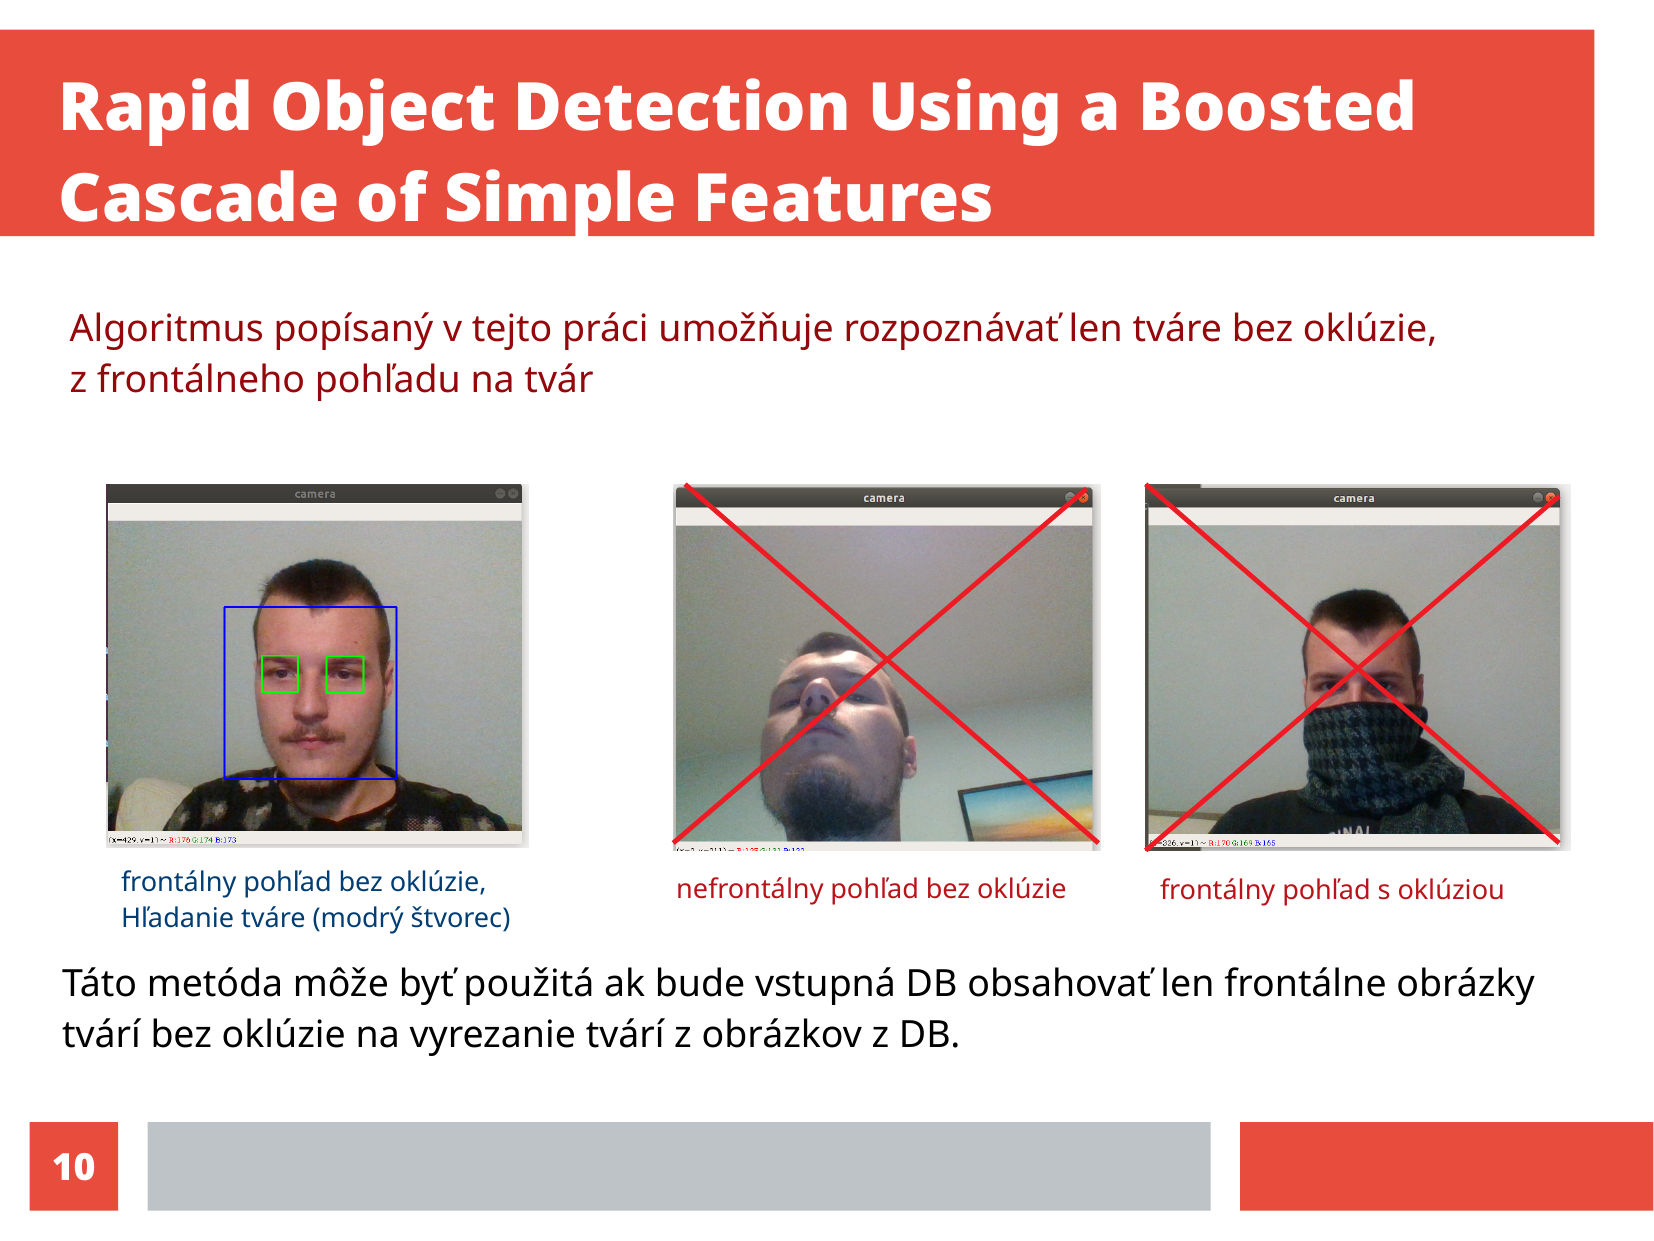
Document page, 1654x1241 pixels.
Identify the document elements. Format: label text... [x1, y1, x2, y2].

text_box nefrontálny pohľad bez oklúzie [661, 862, 1109, 909]
text_box frontálny pohľad s oklúziou [1145, 863, 1543, 910]
picture [1150, 484, 1571, 851]
picture [673, 484, 882, 839]
text_box frontálny pohľad bez oklúzie, Hľadanie tváre (modrý štvorec) [106, 854, 560, 933]
picture [106, 484, 529, 848]
text_box Táto metóda môže byť použitá ak bude vstupná DB obsahovať len frontálne obrázky tvárí bez oklúzie na vyrezanie tvárí z obrázkov z DB. [47, 949, 1595, 1052]
text_box Algoritmus popísaný v tejto práci umožňuje rozpoznávať len tváre bez oklúzie, z frontálneho pohľadu na tvár [54, 293, 1654, 396]
picture [1145, 488, 1353, 846]
title Rapid Object Detection Using a Boosted Cascade of Simple Features [59, 59, 1595, 207]
picture [673, 484, 1101, 851]
